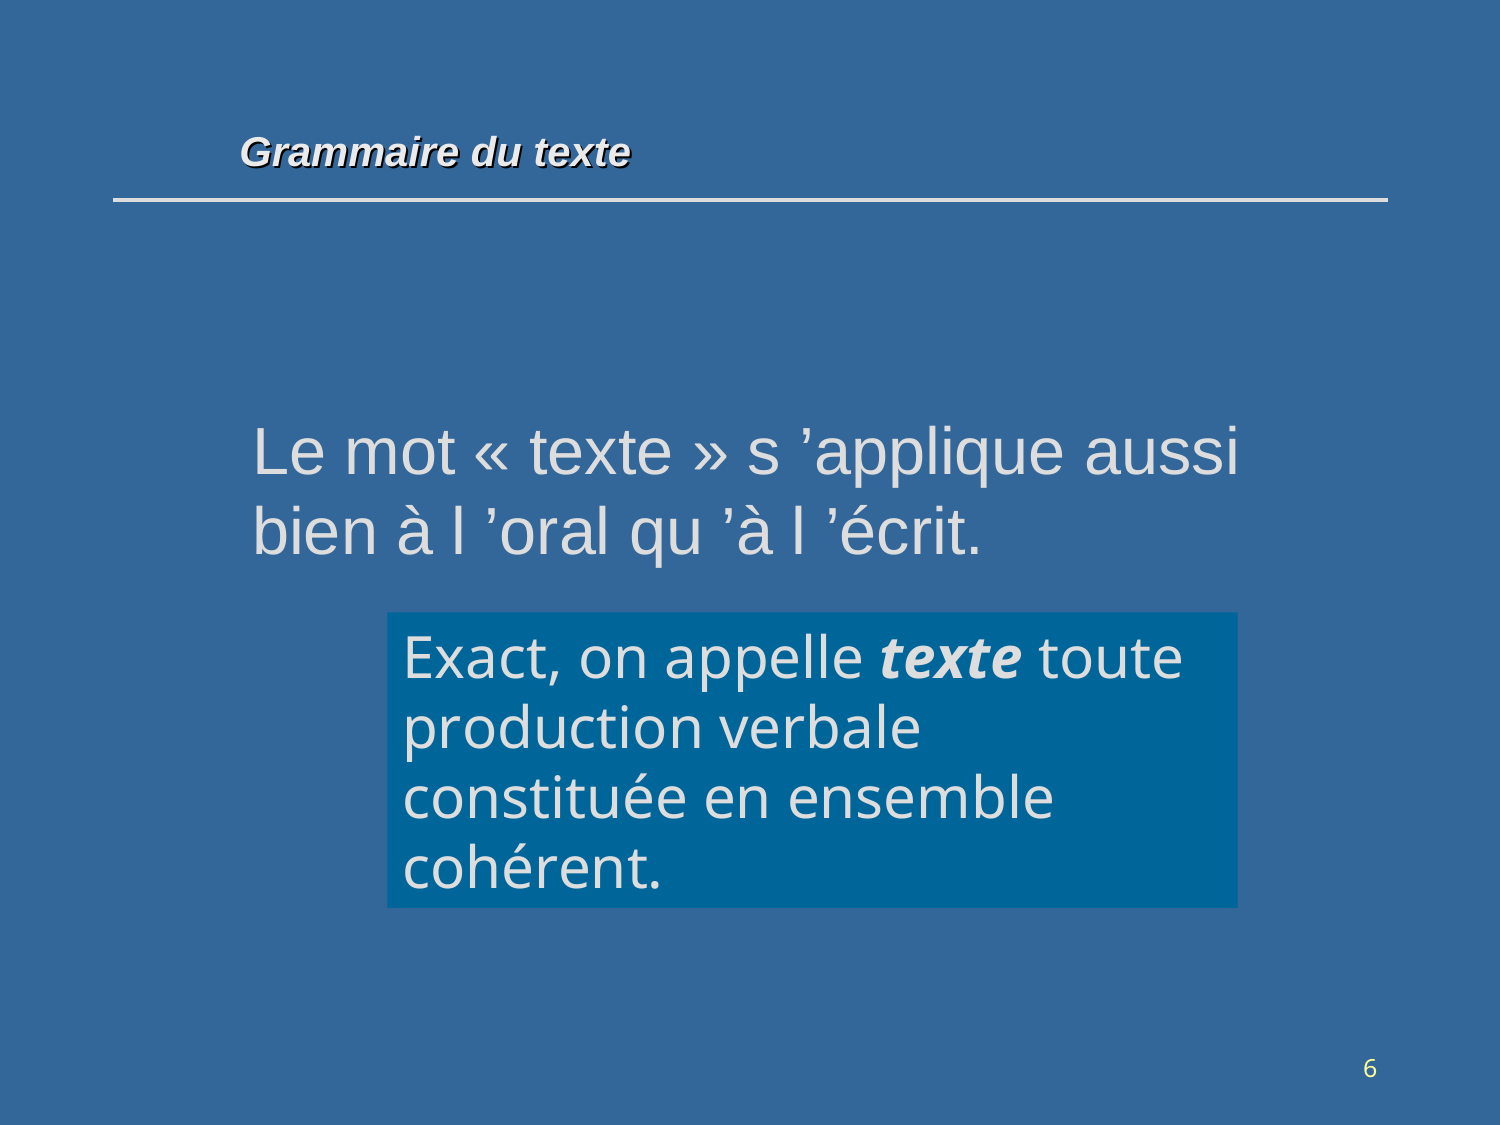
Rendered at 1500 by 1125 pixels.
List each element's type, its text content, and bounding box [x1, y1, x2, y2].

text_box Le mot « texte » s ’applique aussi bien à l ’oral qu ’à l ’écrit. Vrai / Faux ? [237, 399, 1375, 736]
text_box Exact, on appelle texte toute production verbale constituée en ensemble cohérent. [387, 612, 1238, 908]
text_box Grammaire du texte [224, 116, 647, 183]
